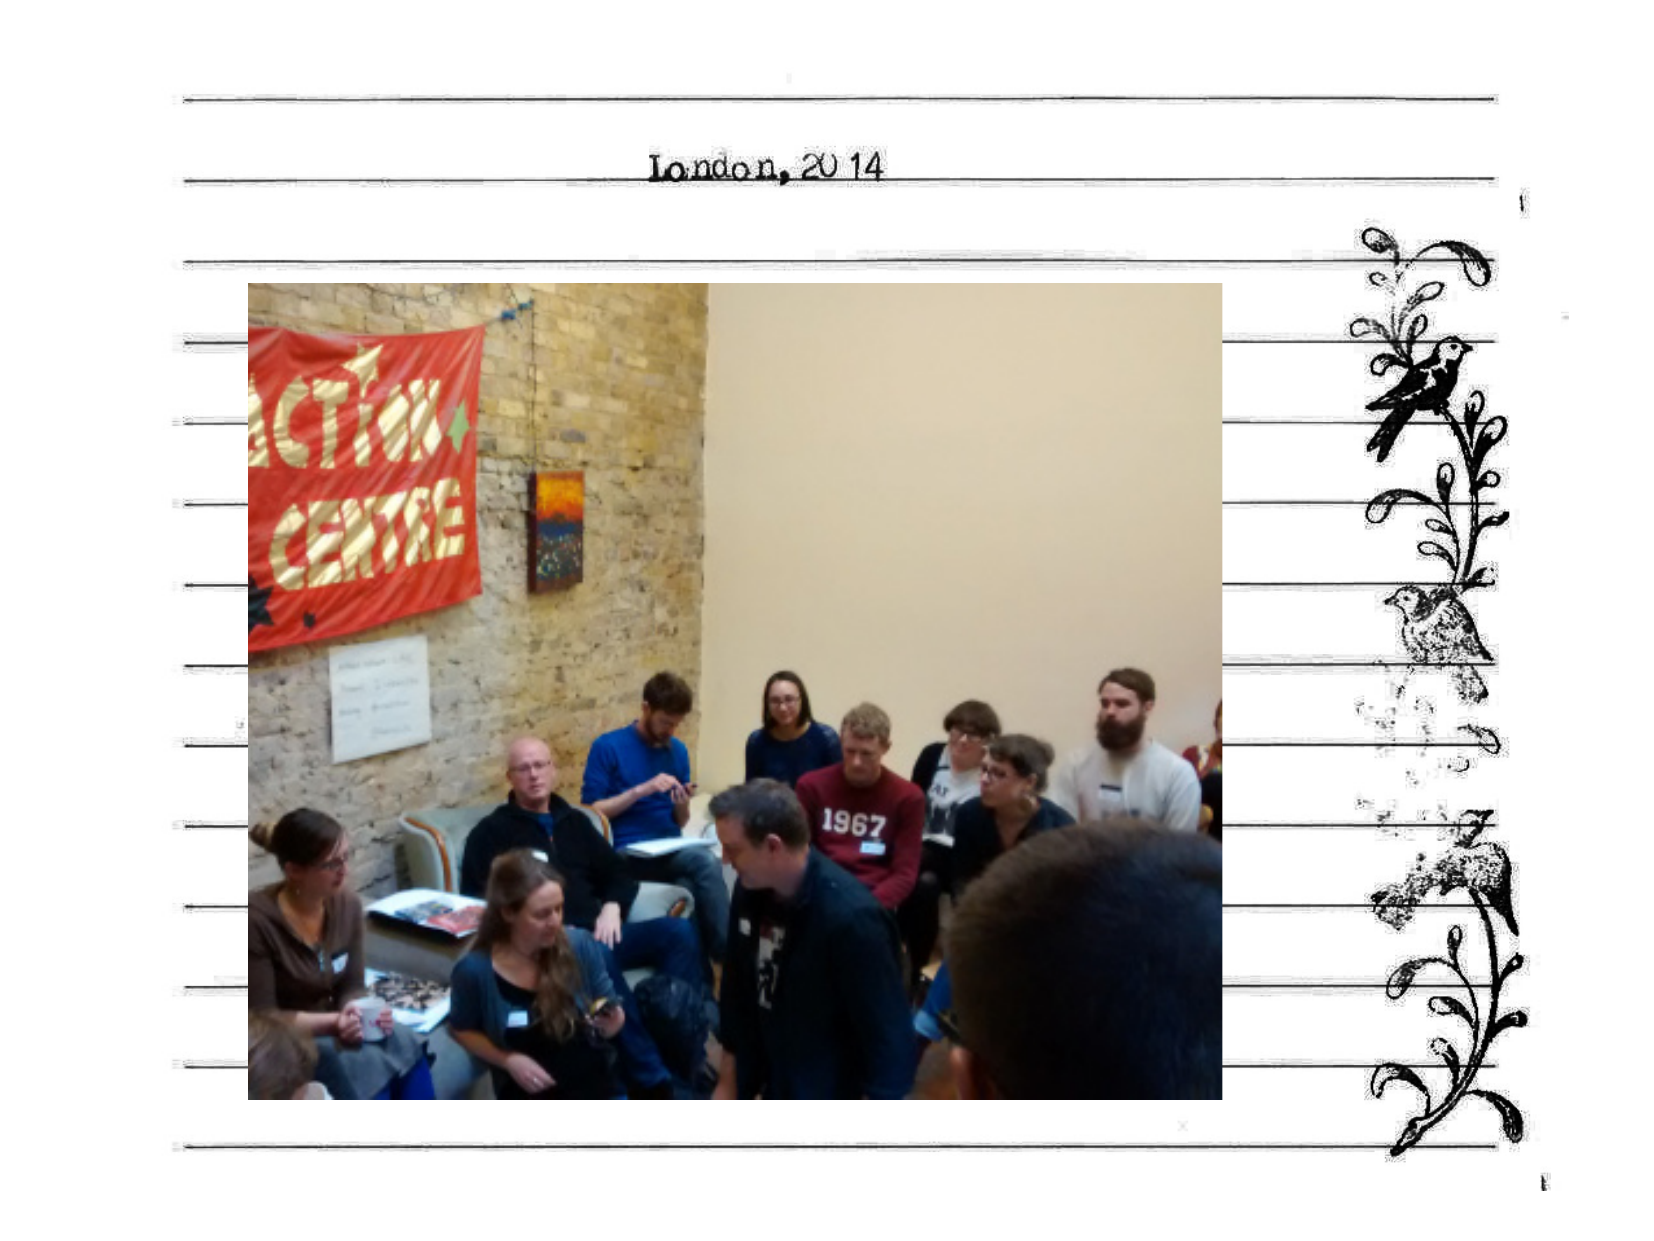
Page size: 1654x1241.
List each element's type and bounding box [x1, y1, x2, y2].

picture [69, 67, 1569, 1191]
